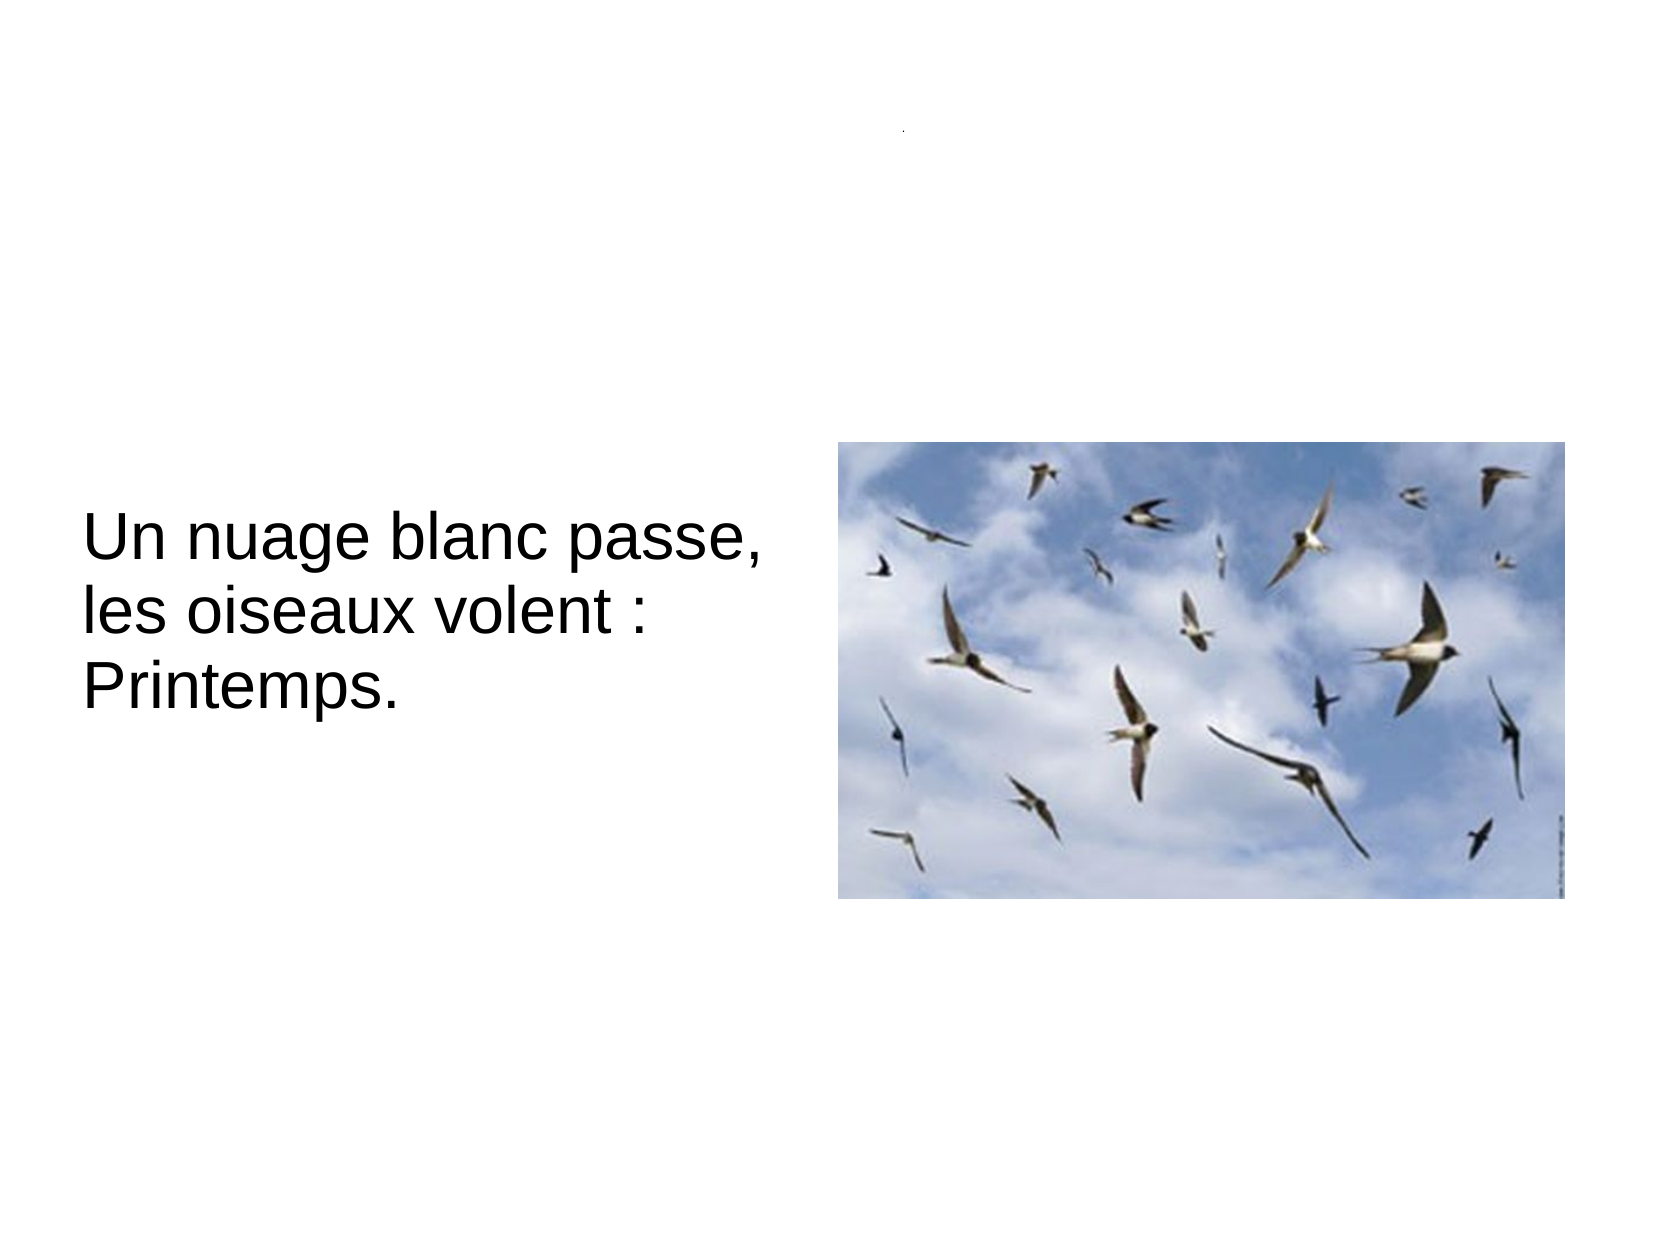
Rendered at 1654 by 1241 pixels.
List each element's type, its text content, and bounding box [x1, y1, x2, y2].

title . [885, 108, 922, 148]
list Un nuage blanc passe, les oiseaux volent : Printemps. [82, 290, 809, 1109]
picture [838, 442, 1565, 899]
